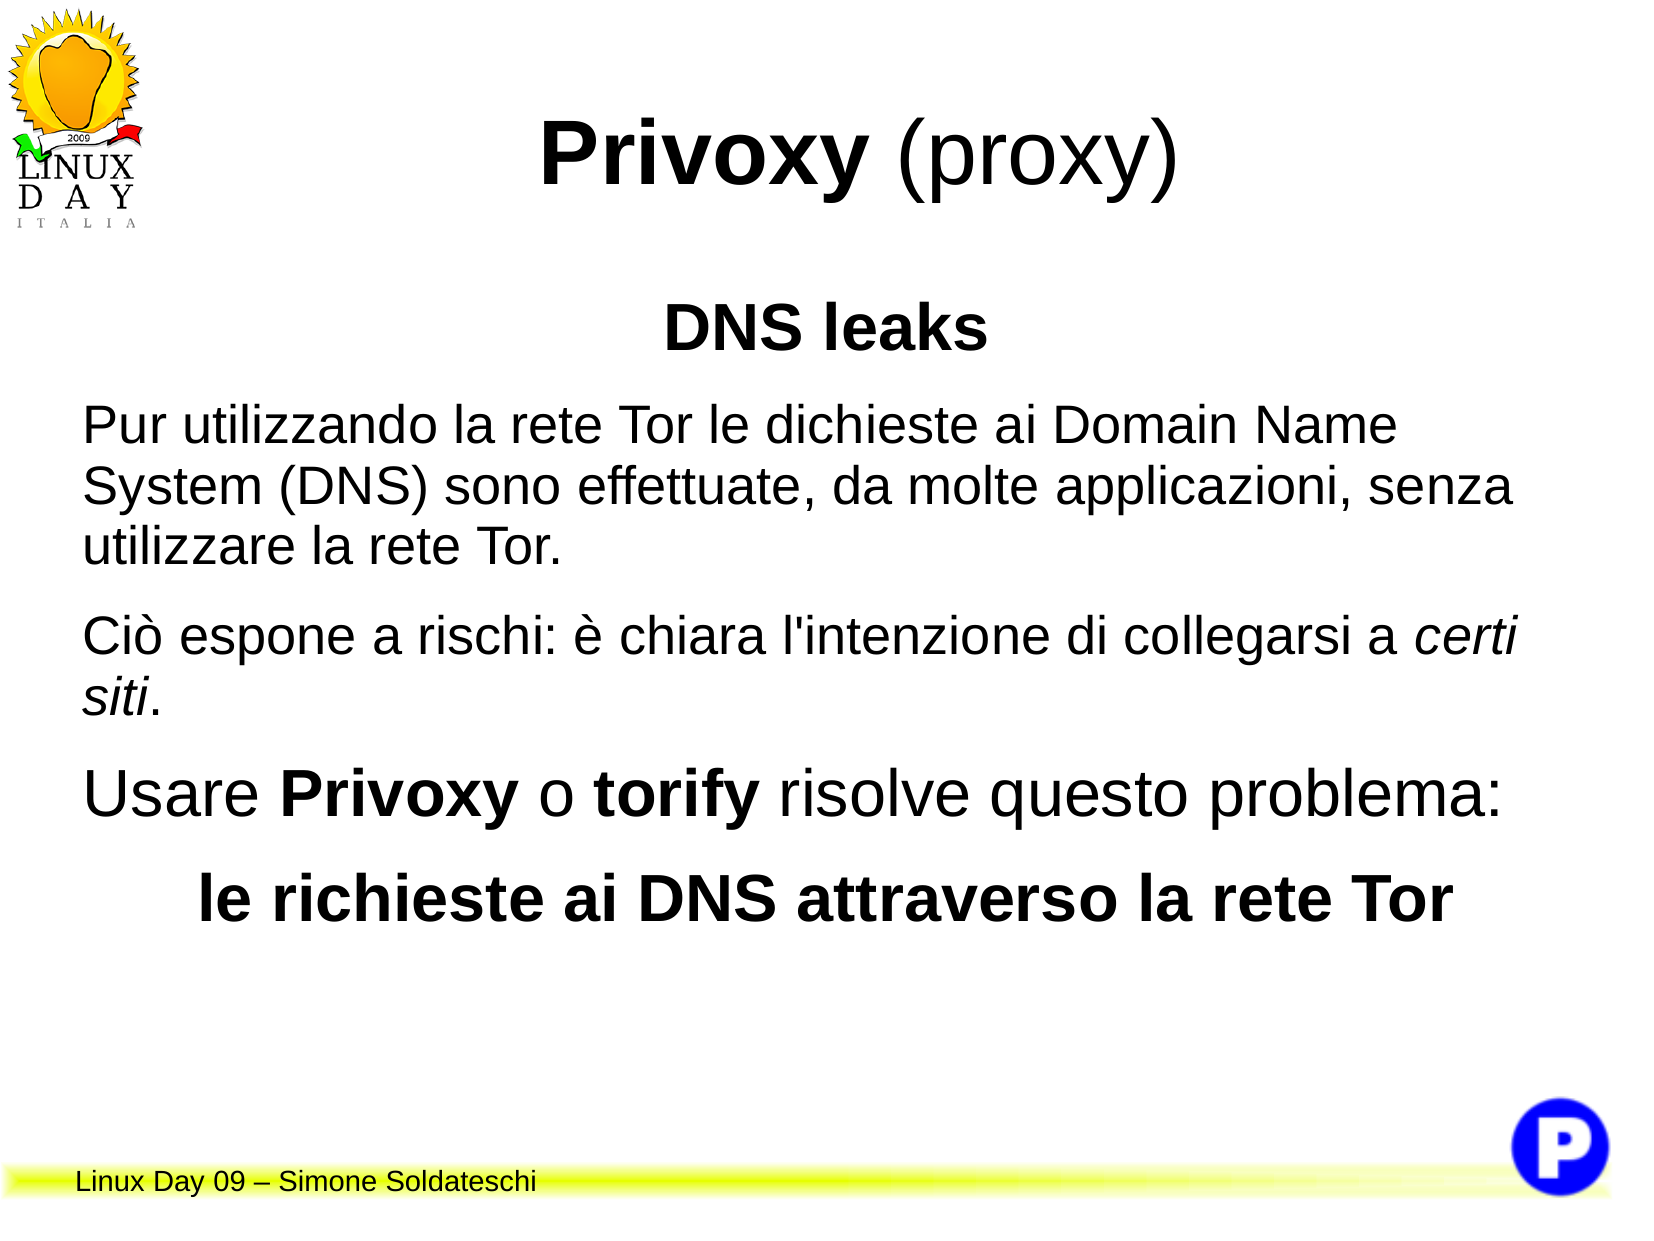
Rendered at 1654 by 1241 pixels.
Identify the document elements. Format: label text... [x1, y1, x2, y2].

list DNS leaks Pur utilizzando la rete Tor le dichieste ai Domain Name System (DNS) sono effettuate, da molte applicazioni, senza utilizzare la rete Tor. Ciò espone a rischi: è chiara l'intenzione di collegarsi a certi siti. Usare Privoxy o torify risolve questo problema: le richieste ai DNS attraverso la rete Tor [82, 290, 1571, 1109]
picture [1508, 1095, 1613, 1201]
picture [0, 0, 151, 235]
title Privoxy (proxy) [150, 49, 1571, 257]
